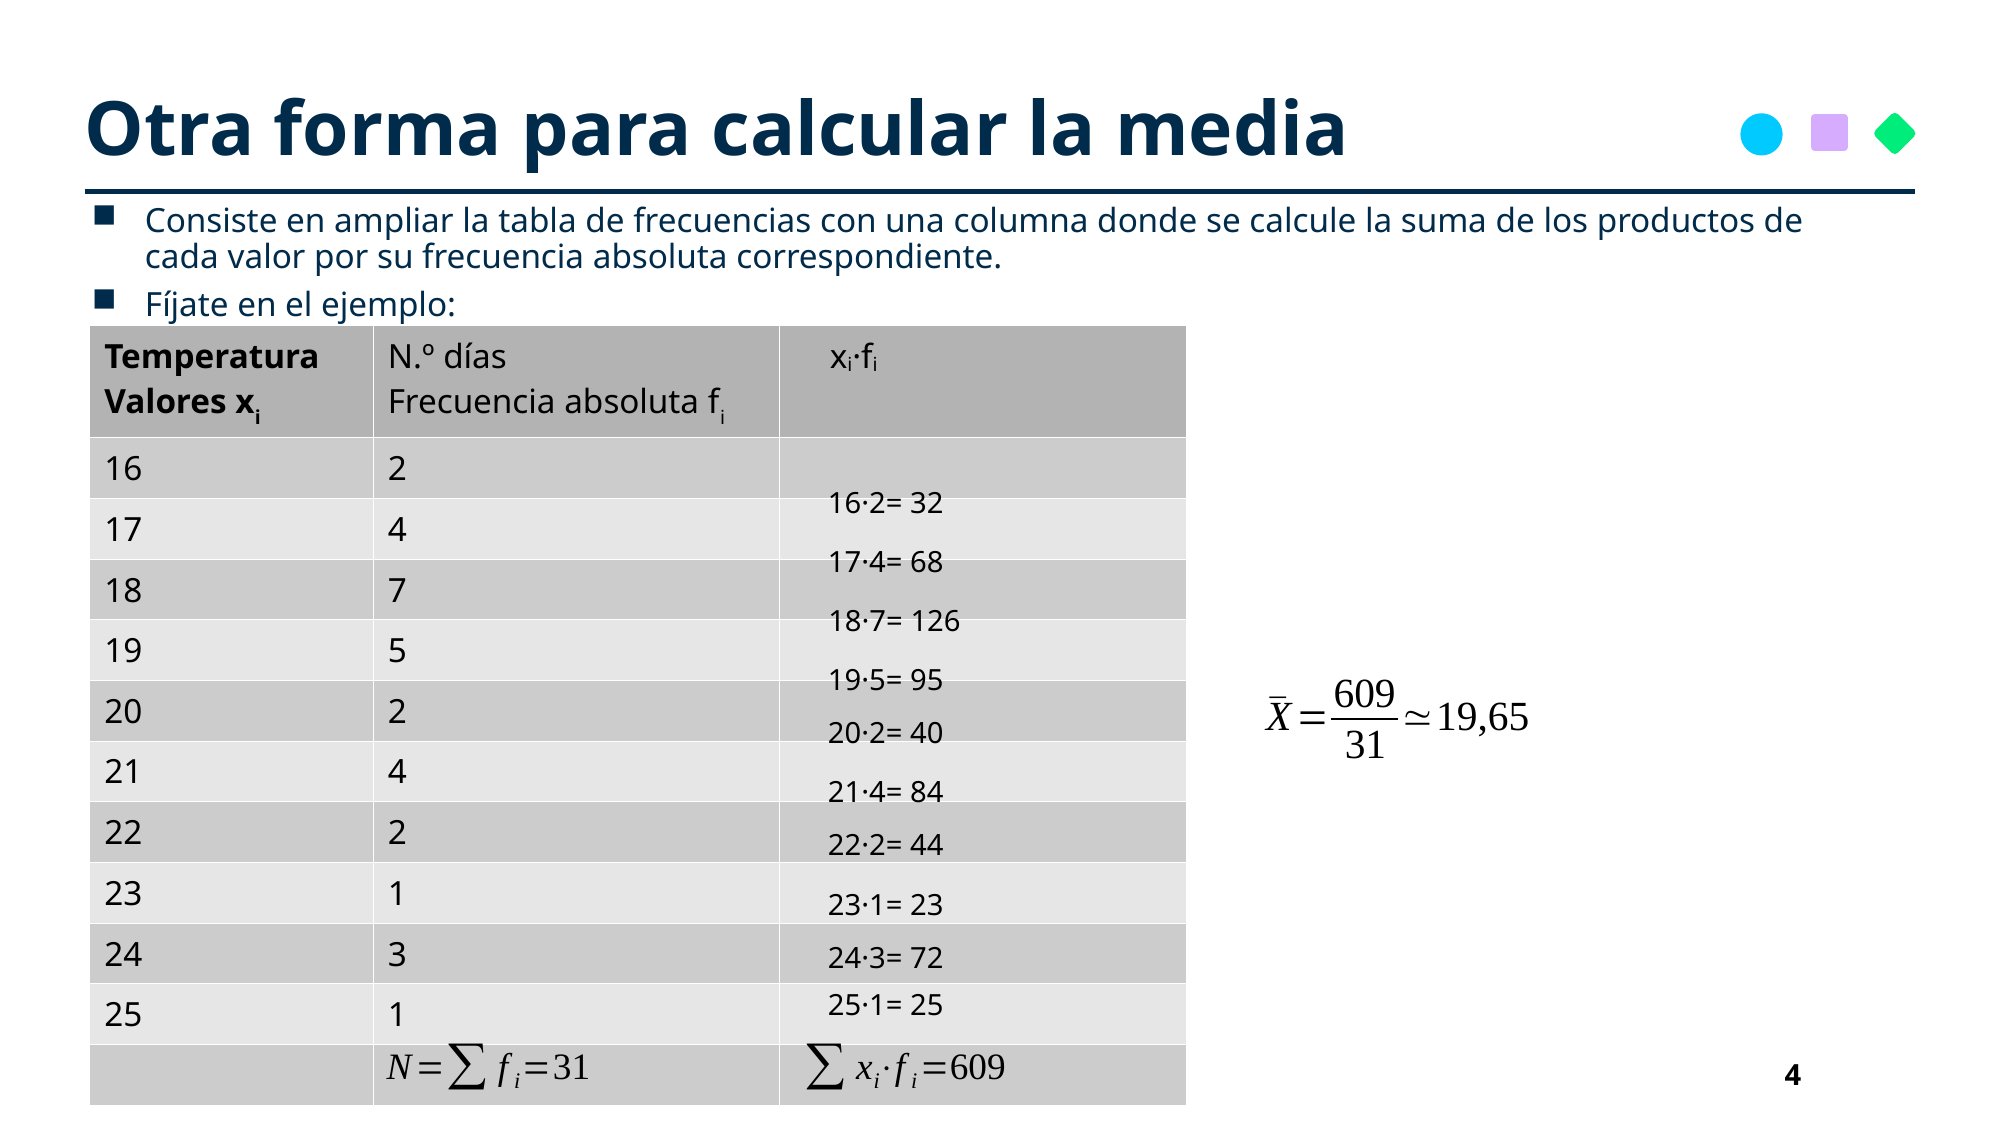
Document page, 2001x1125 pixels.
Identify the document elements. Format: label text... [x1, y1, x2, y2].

text_box 19·5= 95 [797, 649, 975, 702]
table_cell 18 [90, 560, 373, 619]
list Consiste en ampliar la tabla de frecuencias con una columna donde se calcule la suma de los productos de cada valor por su frecuencia absoluta correspondiente. Fíjate en el ejemplo: [59, 196, 1890, 315]
table_cell 20 [90, 681, 373, 741]
table_cell [780, 1045, 1186, 1105]
text_box 18·7= 126 [791, 590, 999, 650]
table_cell [780, 681, 797, 741]
chart [377, 1040, 596, 1093]
table_cell 4 [374, 499, 779, 559]
table_cell [780, 984, 1186, 1044]
text_box 25·1= 25 [797, 974, 975, 1034]
text_box 16·2= 32 [797, 472, 975, 531]
table_cell [780, 438, 1186, 498]
table_cell [975, 802, 1186, 862]
title Otra forma para calcular la media [84, 29, 1601, 178]
text_box 24·3= 72 [797, 927, 975, 974]
text_box 23·1= 23 [797, 874, 975, 927]
text_box 20·2= 40 [797, 702, 975, 761]
table_cell [975, 681, 1186, 741]
text_box 17·4= 68 [797, 531, 975, 590]
table_cell [780, 924, 797, 983]
table_cell 24 [90, 924, 373, 983]
table_cell 2 [374, 681, 779, 741]
table_cell [780, 863, 797, 923]
table_cell 17 [90, 499, 373, 559]
text_box 22·2= 44 [797, 814, 975, 874]
table_cell [975, 863, 1186, 923]
table_cell [975, 742, 1186, 801]
table_cell [975, 924, 1186, 983]
table_header Temperatura Valores xi [90, 326, 373, 437]
table_cell 25 [90, 984, 373, 1044]
table_cell [780, 742, 797, 801]
table_cell 1 [374, 863, 779, 923]
chart [1255, 669, 1536, 768]
table_cell [780, 560, 797, 619]
table_cell 7 [374, 560, 779, 619]
table_cell 5 [374, 620, 779, 680]
table_cell 16 [90, 438, 373, 498]
table_cell [975, 560, 1186, 619]
table_cell [90, 1045, 373, 1105]
table_cell 22 [90, 802, 373, 862]
table_cell [780, 802, 797, 862]
table_cell 3 [374, 924, 779, 983]
table_header xi·fi [780, 326, 1186, 437]
table_cell [975, 620, 1186, 680]
table_cell 2 [374, 438, 779, 498]
table_cell 23 [90, 863, 373, 923]
table_cell [374, 1045, 779, 1105]
table_cell [780, 499, 797, 559]
table_cell 1 [374, 984, 779, 1044]
text_box 21·4= 84 [797, 761, 975, 814]
table_header N.º días Frecuencia absoluta fi [374, 326, 779, 437]
table_cell 19 [90, 620, 373, 680]
table_cell 2 [374, 802, 779, 862]
table_cell 21 [90, 742, 373, 801]
table_cell 4 [374, 742, 779, 801]
table_cell [780, 620, 797, 680]
table_cell [975, 499, 1186, 559]
chart [797, 1040, 1013, 1093]
